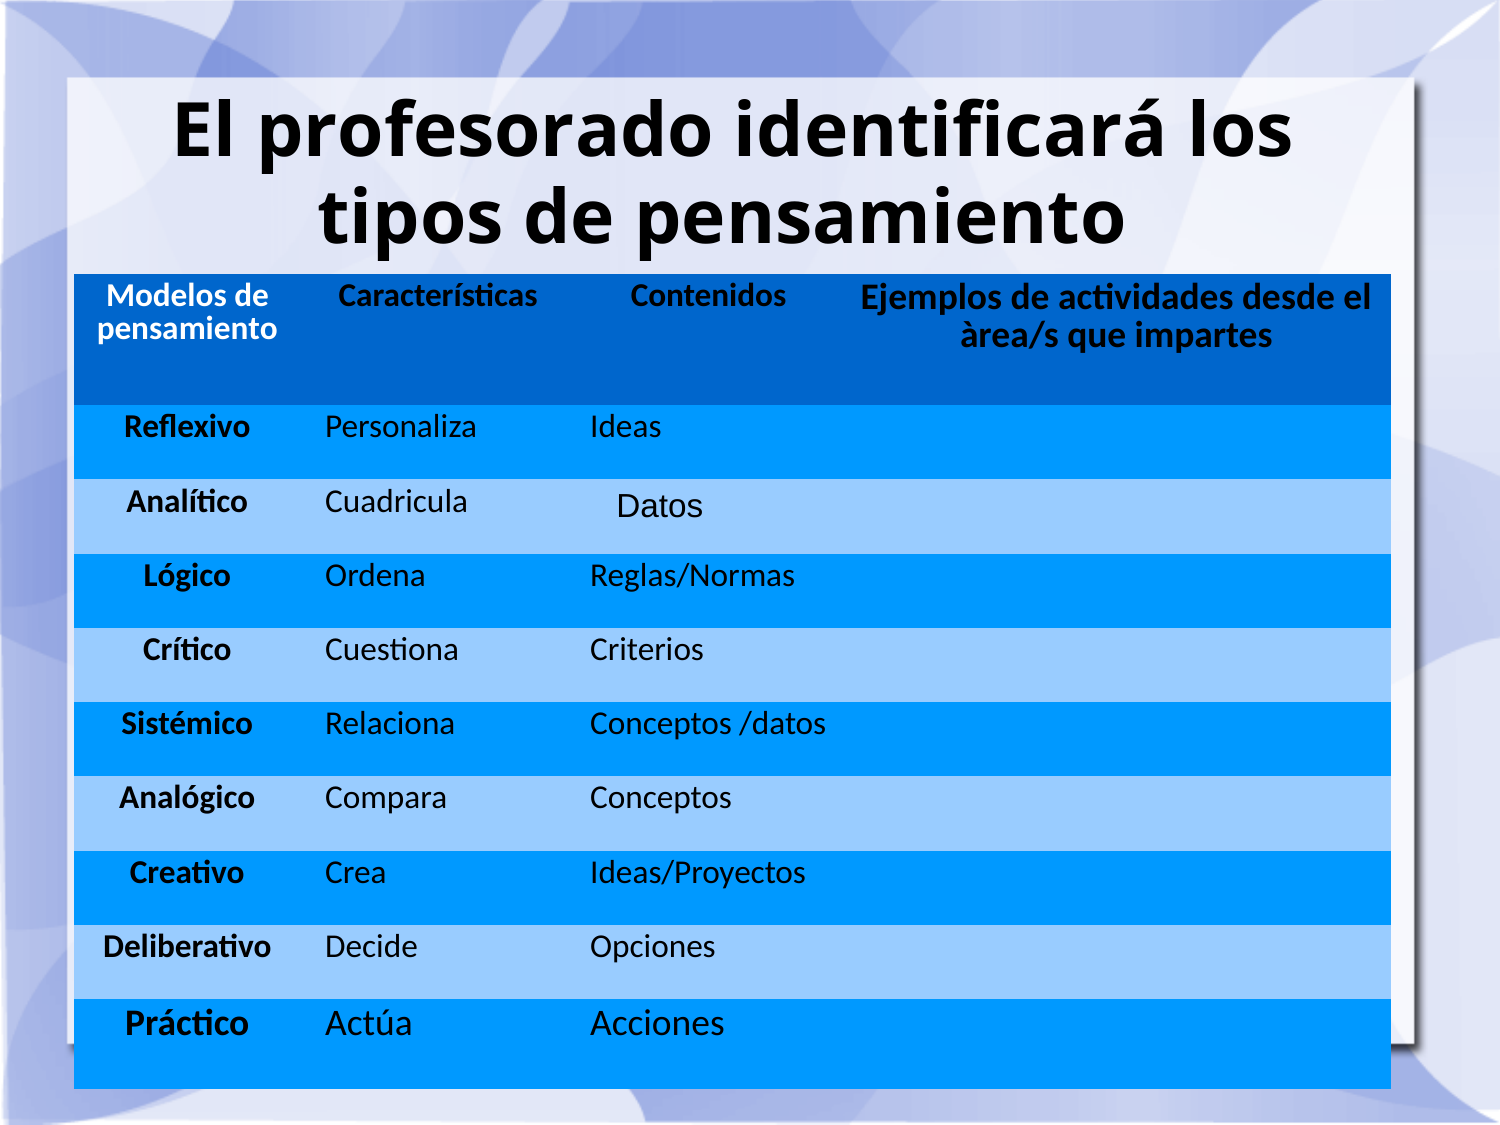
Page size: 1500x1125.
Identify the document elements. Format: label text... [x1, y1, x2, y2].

table_cell Actúa [301, 999, 566, 1089]
table_cell Analítico [74, 479, 301, 554]
table_cell Conceptos [566, 776, 842, 851]
table_cell Acciones [566, 999, 842, 1089]
table_header Características [301, 274, 566, 405]
table_cell Relaciona [301, 702, 566, 776]
table_cell Opciones [566, 925, 842, 999]
table_cell Crítico [74, 628, 301, 702]
table_cell Personaliza [301, 405, 566, 479]
table_cell Cuestiona [301, 628, 566, 702]
table_cell [842, 628, 1391, 702]
table_cell [842, 999, 1391, 1089]
table_cell Ordena [301, 554, 566, 628]
title El profesorado identificará los tipos de pensamiento [75, 82, 1392, 270]
table_cell [842, 405, 1391, 479]
table_cell Decide [301, 925, 566, 999]
table_cell Cuadricula [301, 479, 566, 554]
table_cell Analógico [74, 776, 301, 851]
table_cell [842, 776, 1391, 851]
table_cell [842, 702, 1391, 776]
table_cell Sistémico [74, 702, 301, 776]
picture [0, 0, 1500, 1125]
table_cell [842, 851, 1391, 925]
table_cell Datos [566, 479, 842, 554]
table_cell Conceptos /datos [566, 702, 842, 776]
table_cell Ideas [566, 405, 842, 479]
table_cell Creativo [74, 851, 301, 925]
table_cell Práctico [74, 999, 301, 1089]
table_cell [842, 925, 1391, 999]
table_cell [842, 554, 1391, 628]
table_cell Reglas/Normas [566, 554, 842, 628]
table_cell Crea [301, 851, 566, 925]
table_cell Reflexivo [74, 405, 301, 479]
table_cell Compara [301, 776, 566, 851]
table_cell [842, 479, 1391, 554]
table_cell Ideas/Proyectos [566, 851, 842, 925]
table_cell Deliberativo [74, 925, 301, 999]
table_header Contenidos [566, 274, 842, 405]
table_cell Lógico [74, 554, 301, 628]
table_cell Criterios [566, 628, 842, 702]
table_header Modelos de pensamiento [74, 274, 301, 405]
table_header Ejemplos de actividades desde el àrea/s que impartes [842, 274, 1391, 405]
